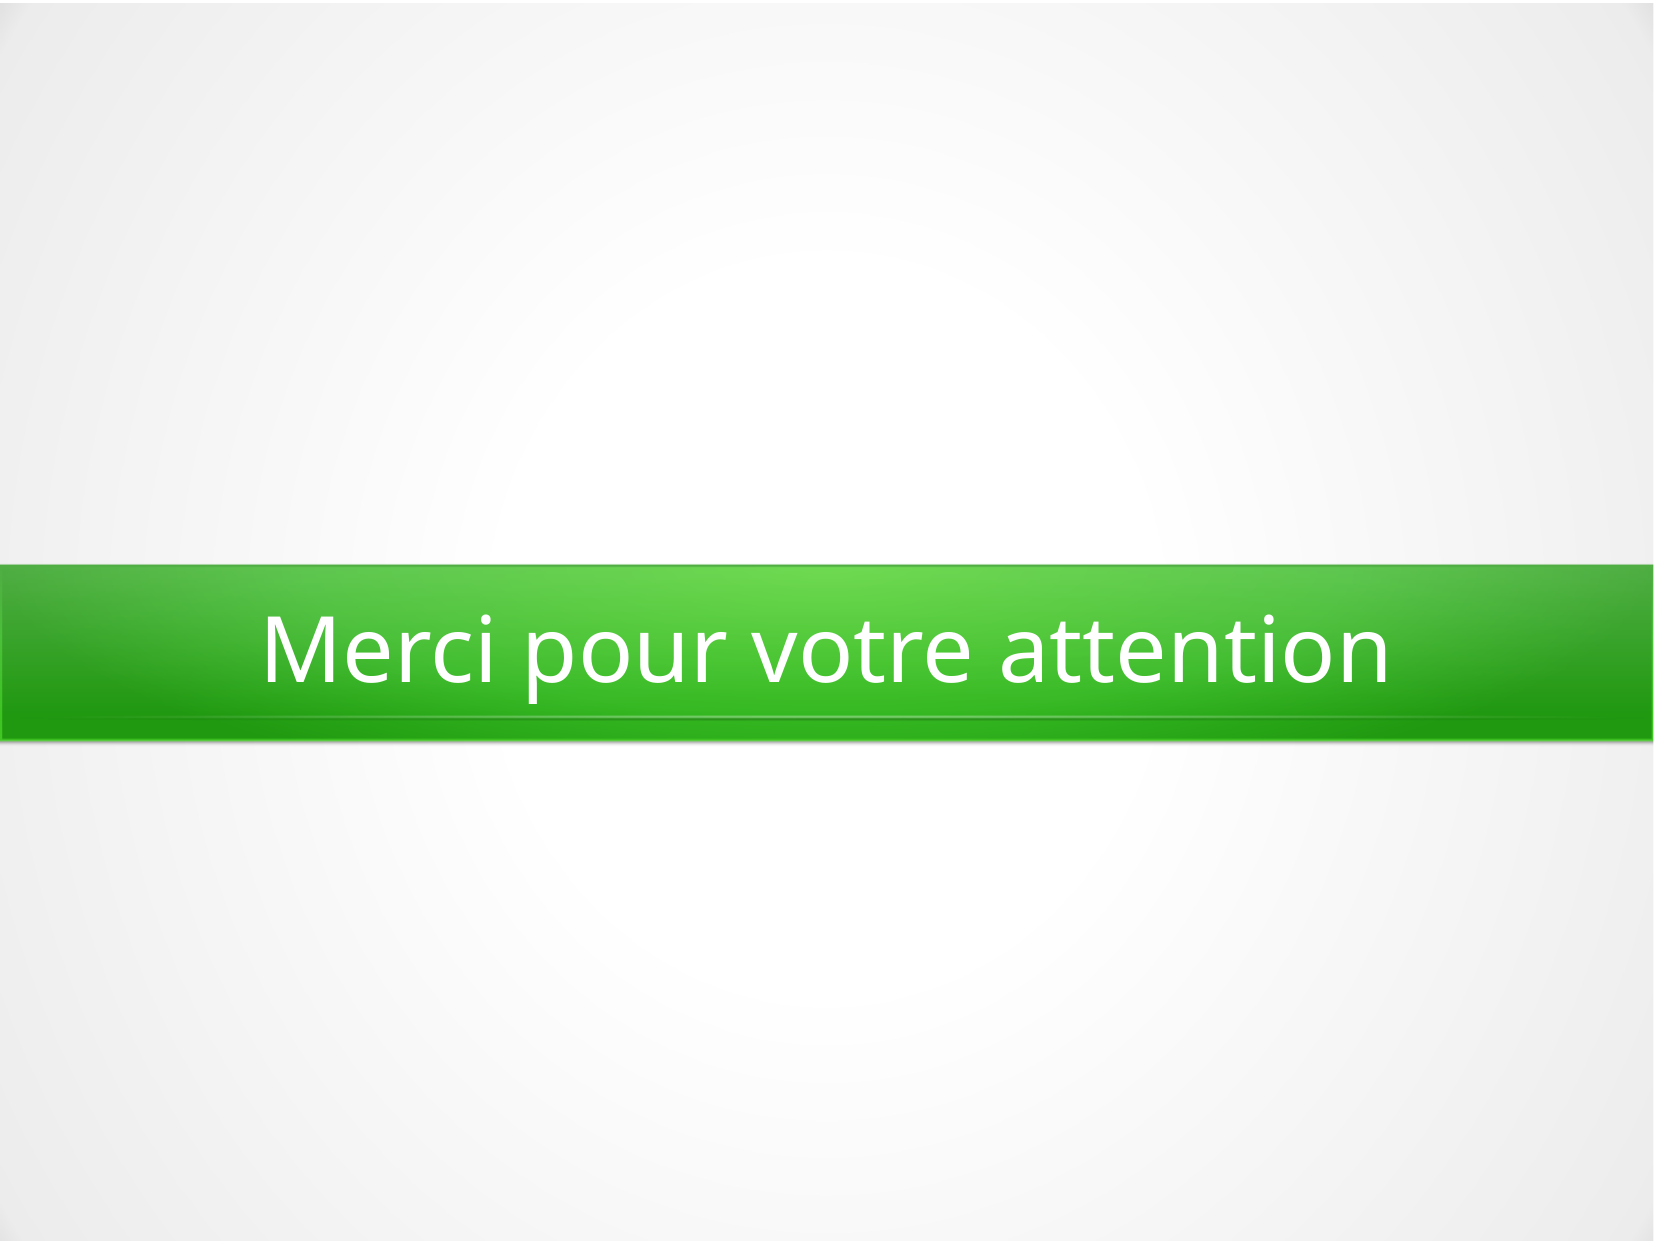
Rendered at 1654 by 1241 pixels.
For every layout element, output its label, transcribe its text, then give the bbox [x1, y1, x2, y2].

title Merci pour votre attention [82, 578, 1571, 715]
picture [0, 3, 1654, 1241]
